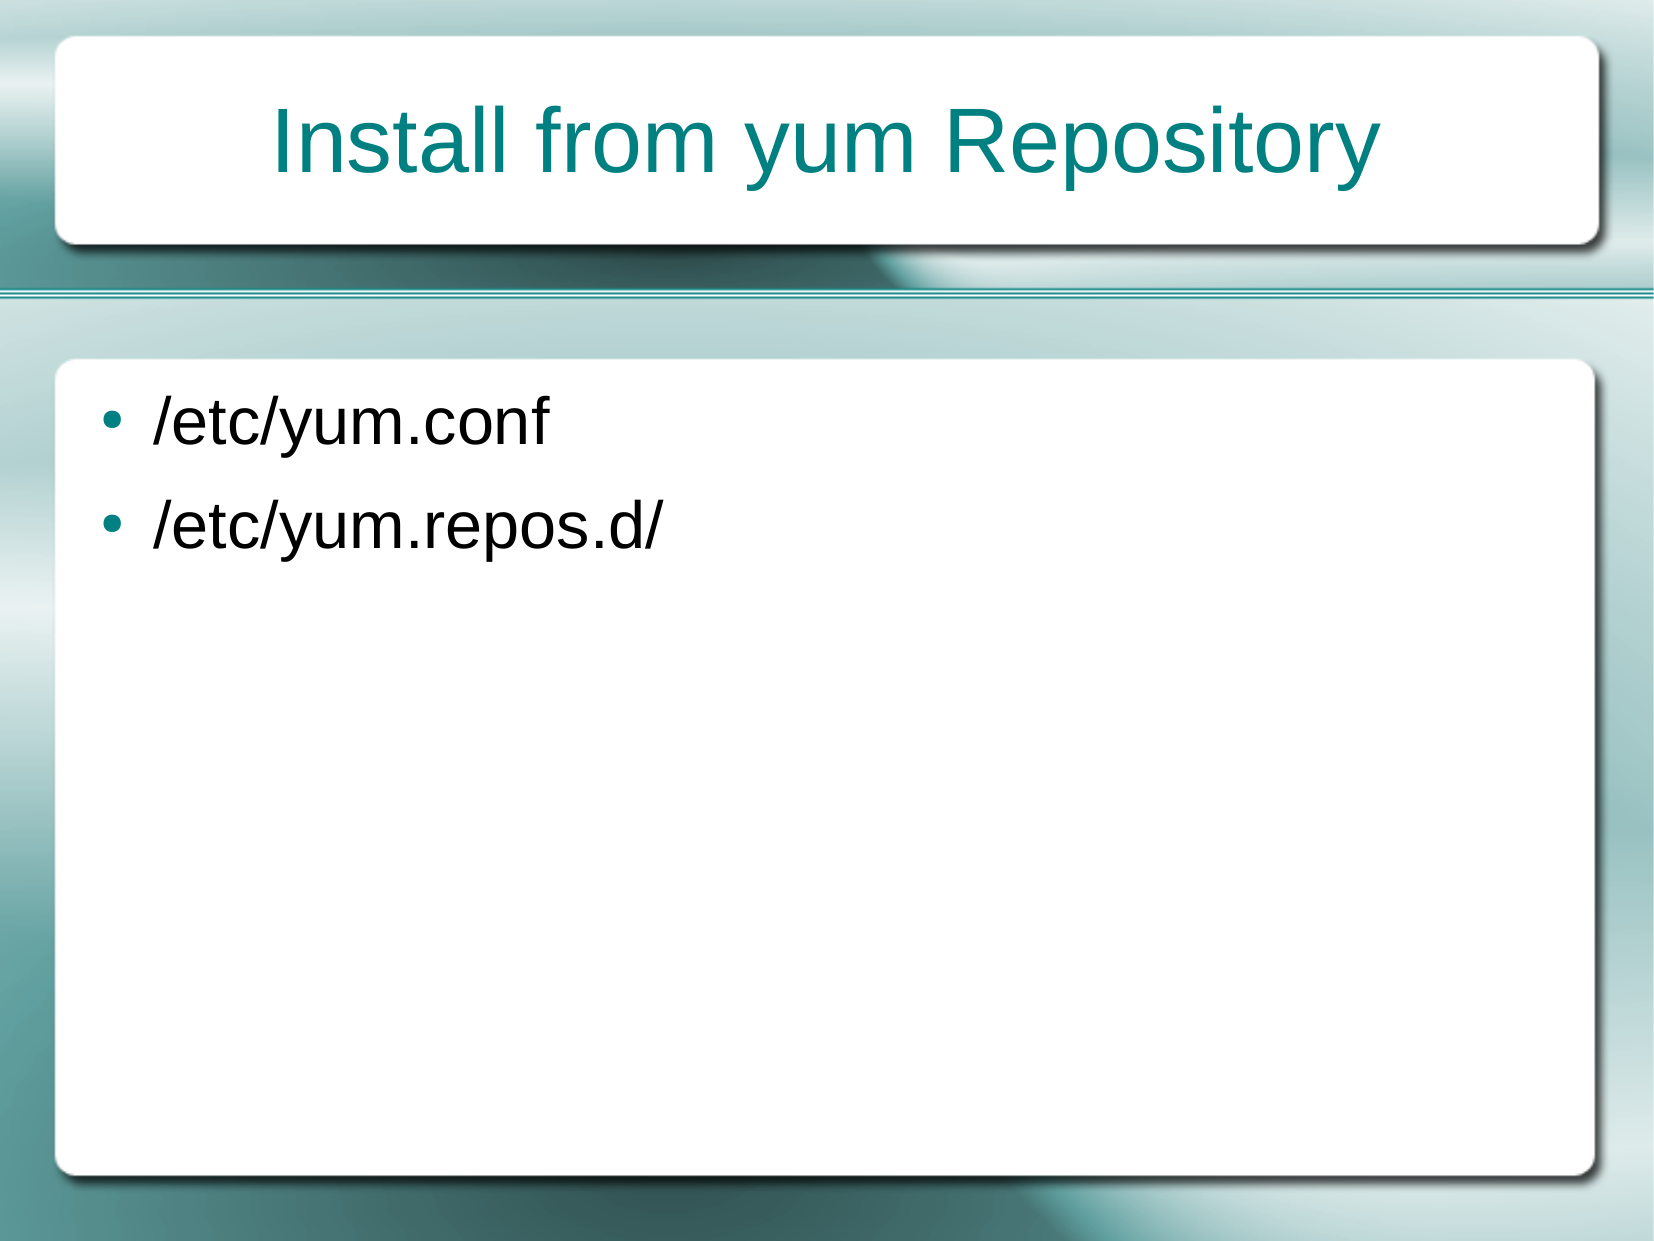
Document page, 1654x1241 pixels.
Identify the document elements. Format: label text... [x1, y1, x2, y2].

title Install from yum Repository [82, 45, 1571, 238]
list /etc/yum.conf /etc/yum.repos.d/ [82, 383, 1571, 1019]
picture [0, 0, 1654, 1241]
